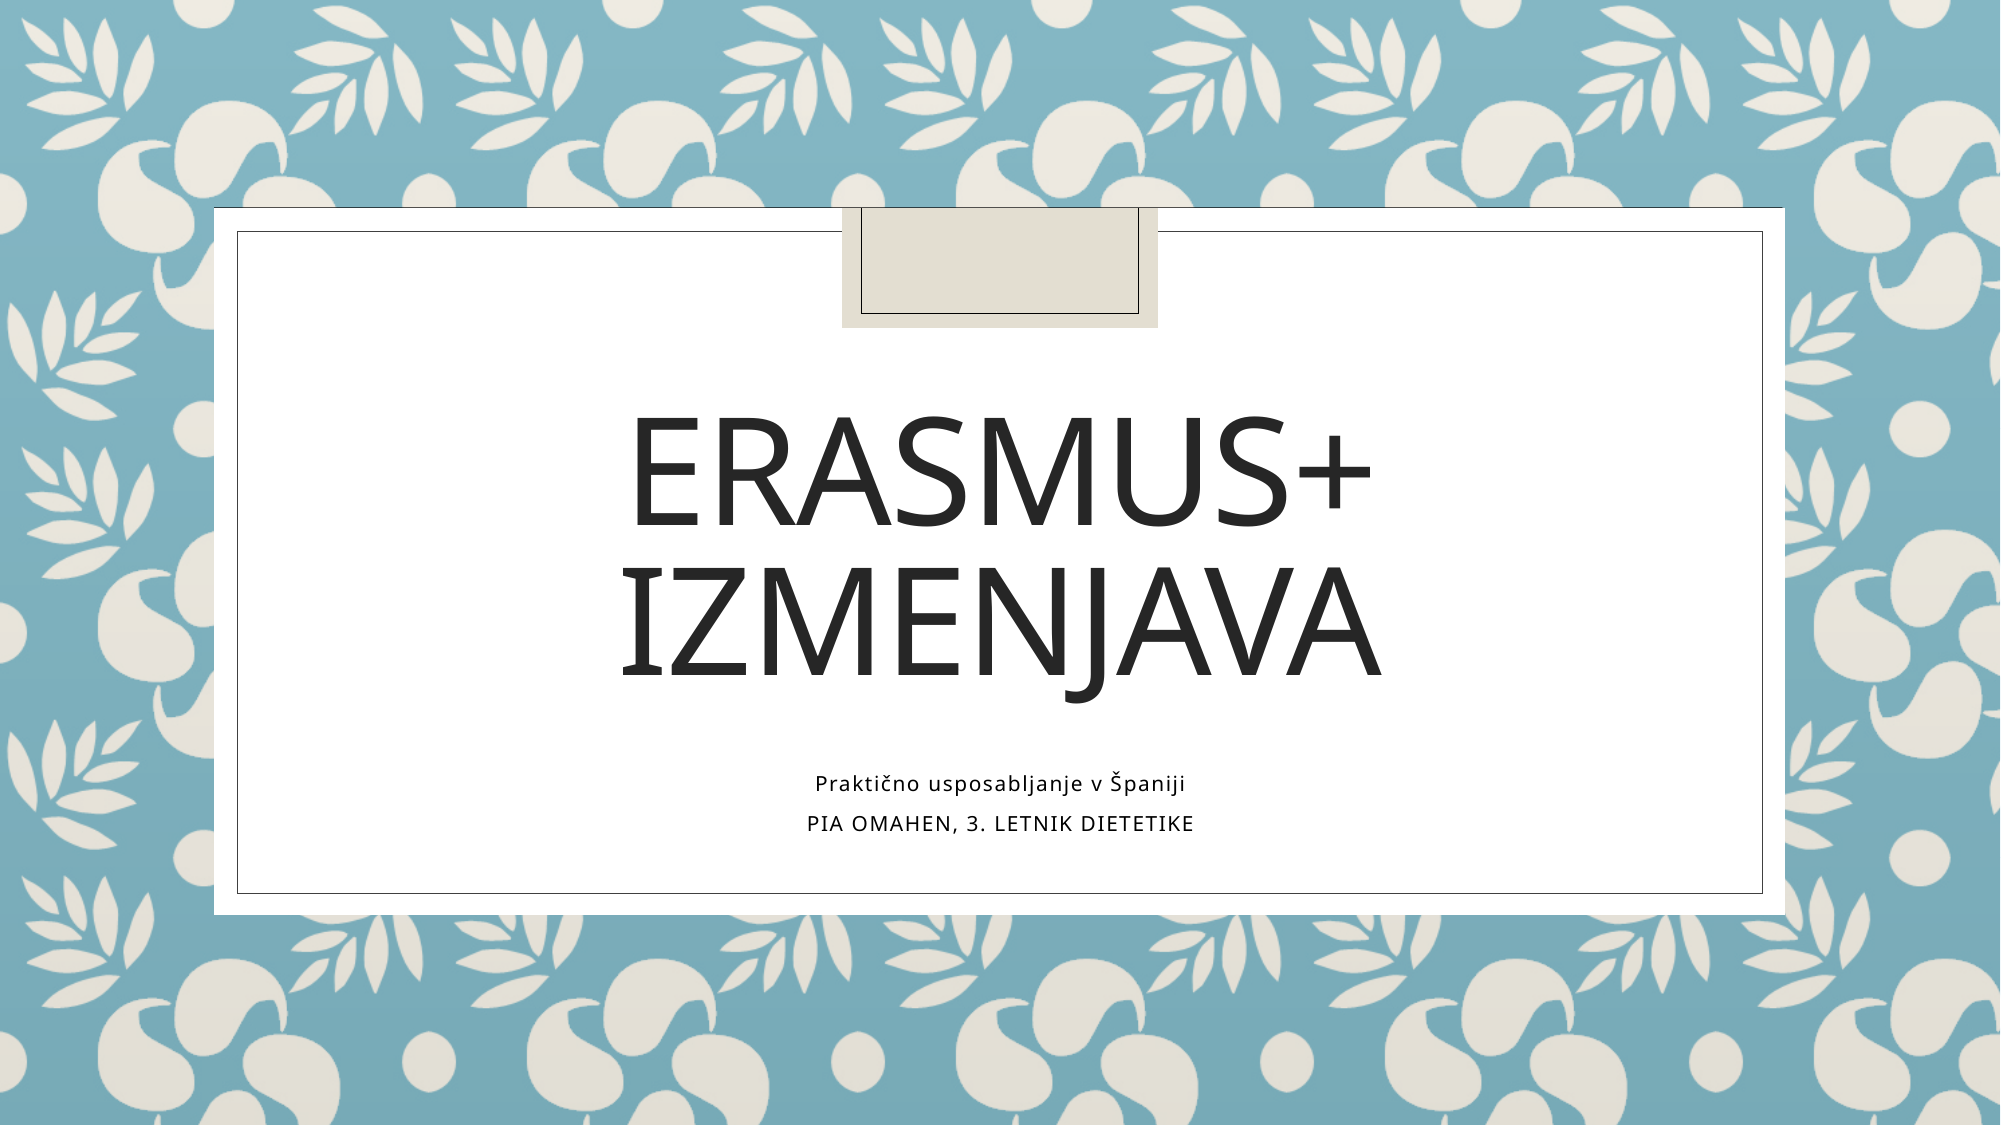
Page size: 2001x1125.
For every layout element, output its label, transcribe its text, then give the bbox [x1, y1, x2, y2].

title ERASMUS+ IZMENJAVA [256, 343, 1744, 768]
subtitle Praktično usposabljanje v Španiji PIA OMAHEN, 3. LETNIK DIETETIKE [256, 768, 1745, 844]
